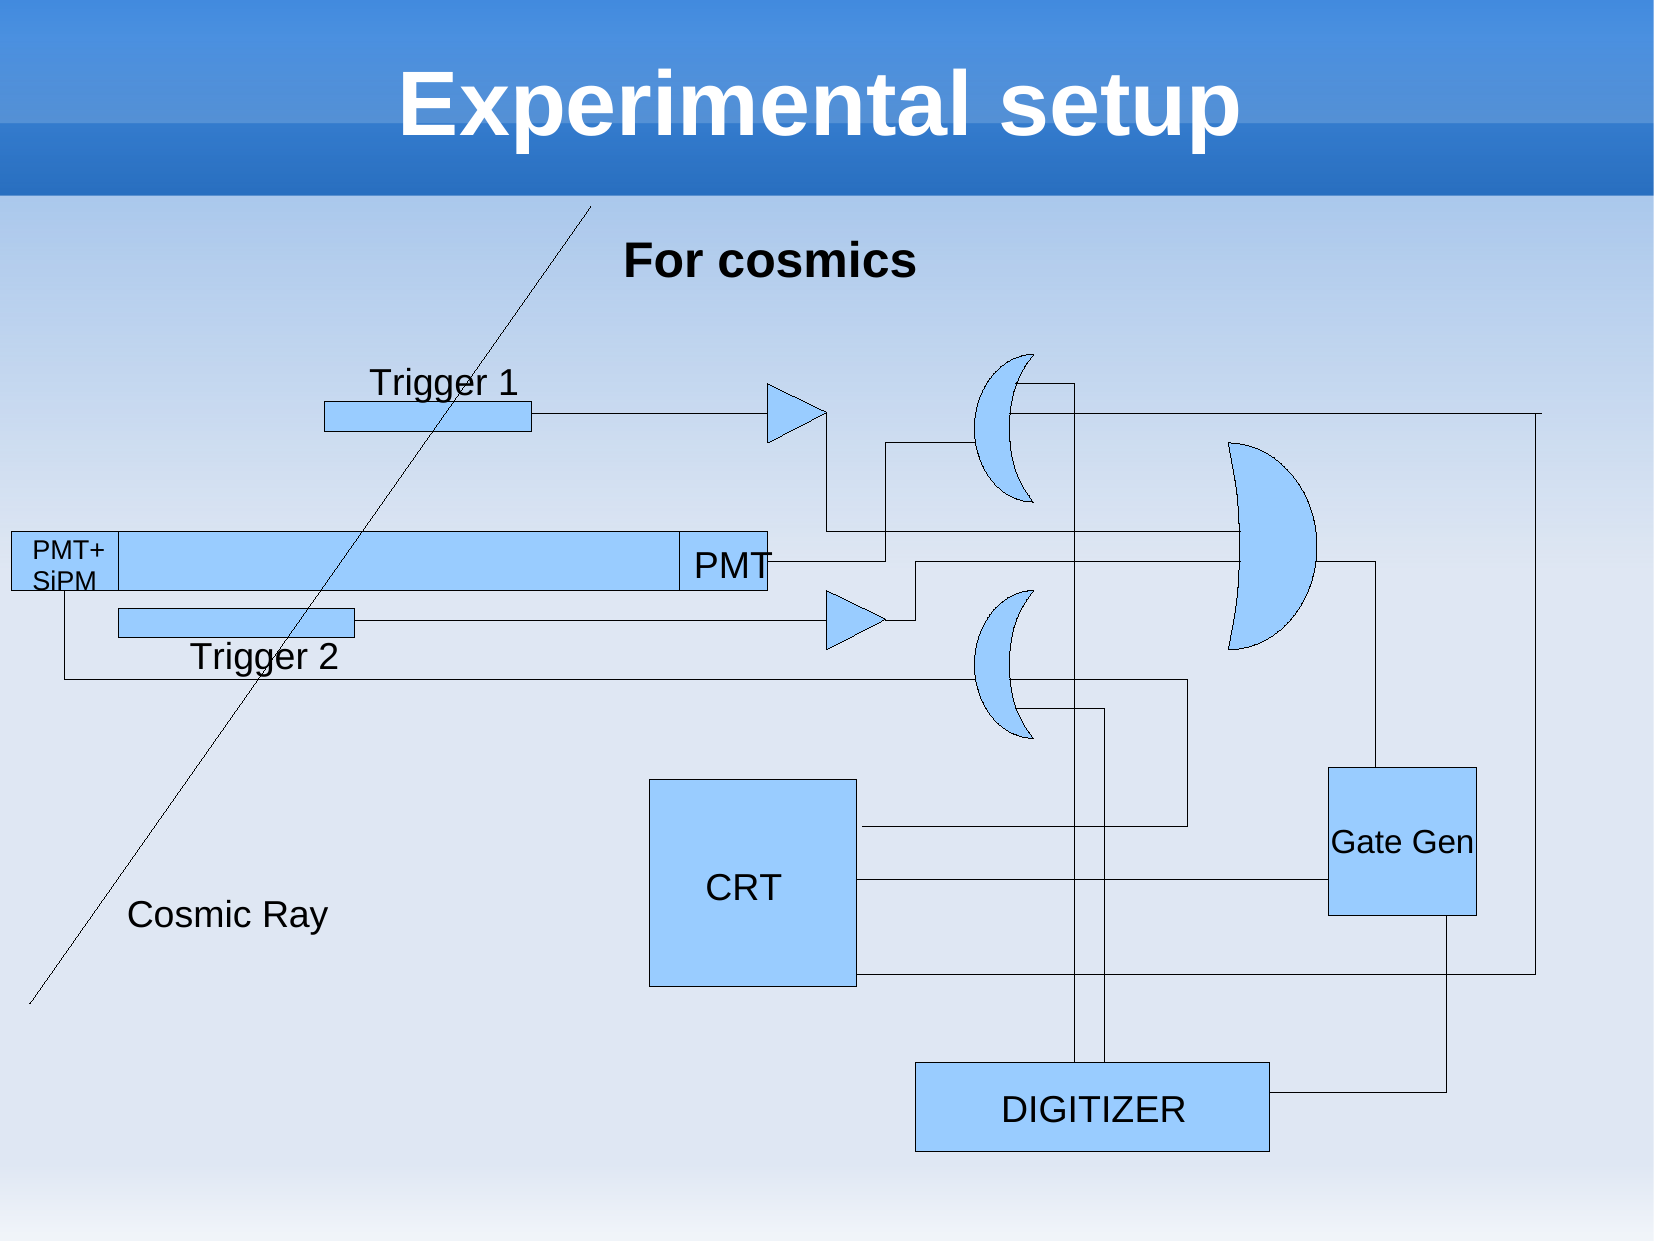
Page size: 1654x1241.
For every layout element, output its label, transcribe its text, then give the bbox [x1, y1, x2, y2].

text_box [915, 1062, 1270, 1152]
text_box CRT [690, 858, 798, 916]
title Experimental setup [76, 0, 1565, 208]
text_box [649, 779, 857, 987]
text_box [826, 590, 886, 650]
text_box DIGITIZER [986, 1080, 1202, 1138]
text_box [118, 608, 355, 638]
text_box [974, 590, 1034, 739]
text_box Cosmic Ray [112, 885, 344, 943]
text_box [767, 383, 827, 443]
text_box PMT [679, 537, 789, 595]
text_box Trigger 2 [174, 628, 355, 686]
picture [0, 0, 1654, 1241]
text_box [324, 401, 532, 432]
text_box PMT+ SiPM [17, 527, 254, 604]
text_box For cosmics [608, 224, 993, 296]
text_box [974, 354, 1034, 503]
text_box [1228, 442, 1317, 650]
text_box [11, 531, 17, 591]
text_box [254, 531, 768, 591]
text_box Trigger 1 [354, 354, 534, 412]
text_box Gate Gen [1328, 767, 1477, 916]
